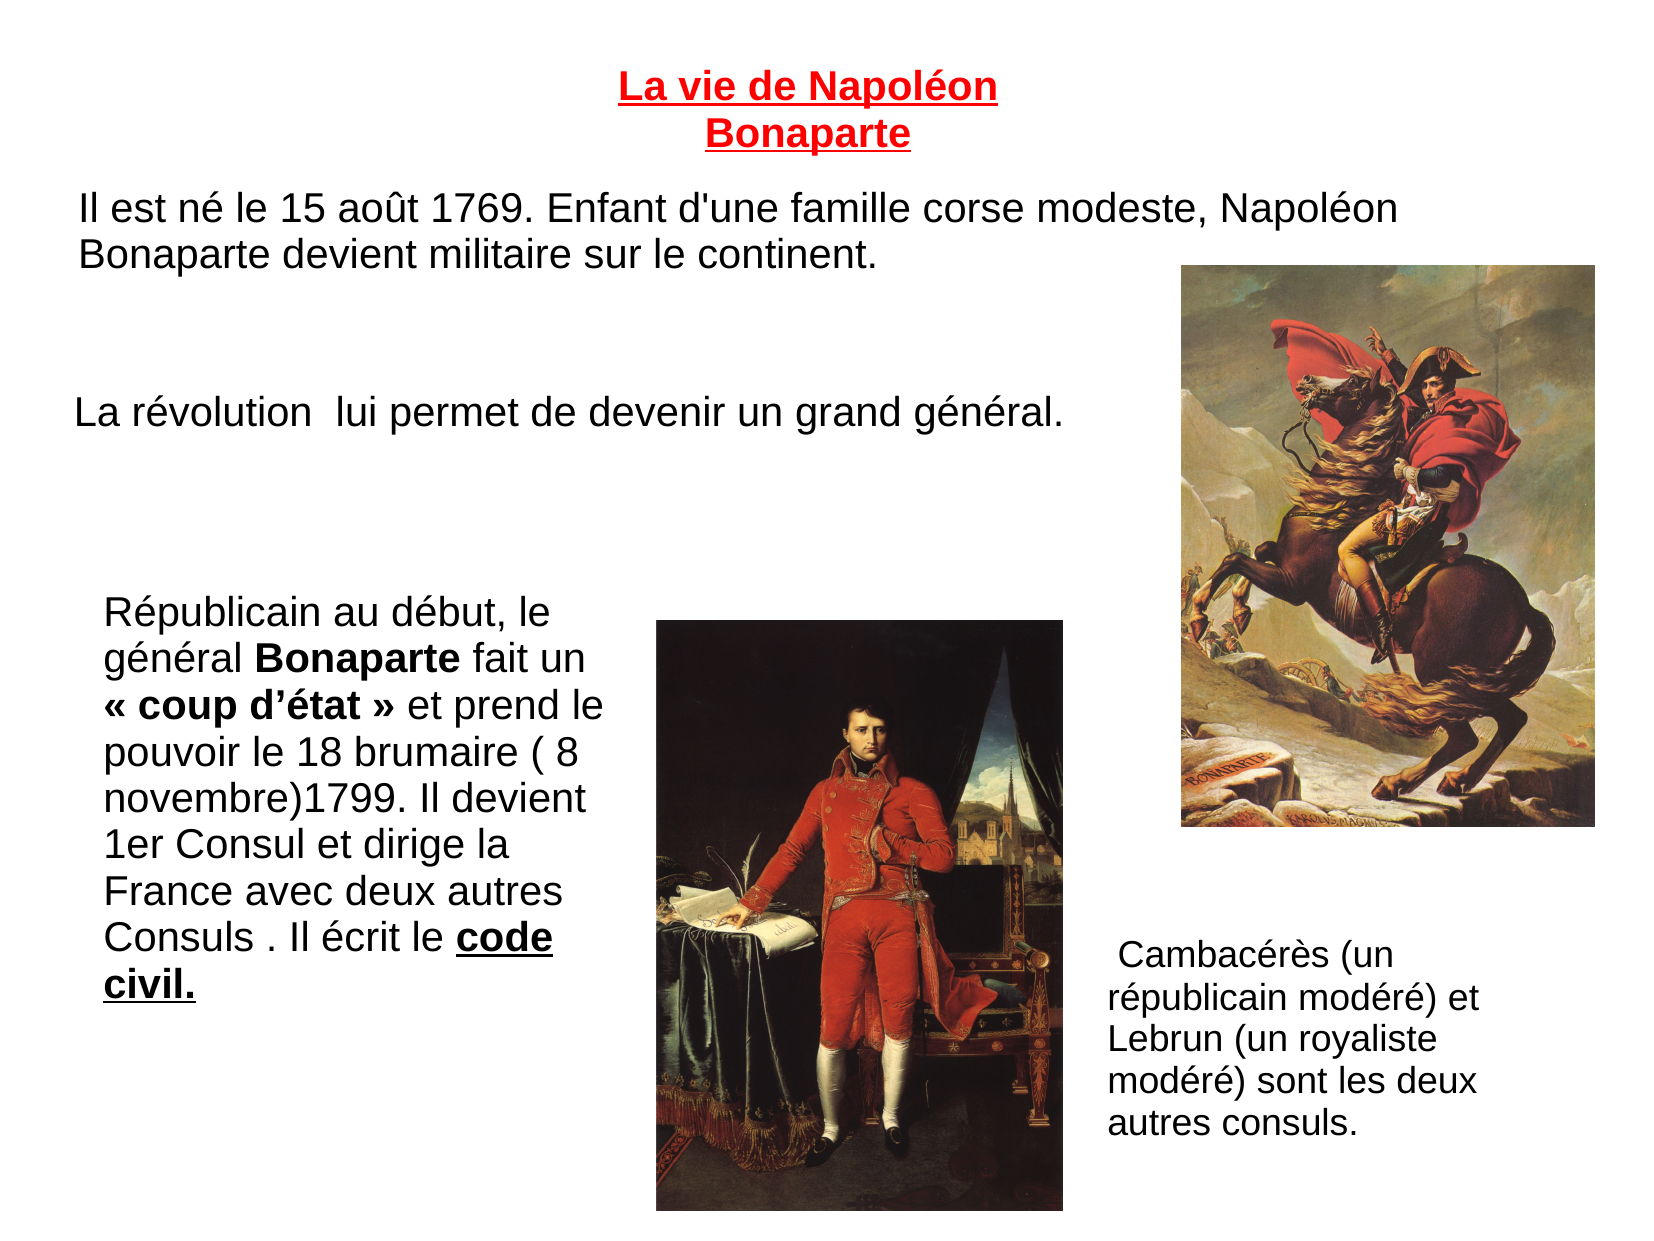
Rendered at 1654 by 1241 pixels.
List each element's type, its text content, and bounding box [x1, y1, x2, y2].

text_box Cambacérès (un républicain modéré) et Lebrun (un royaliste modéré) sont les deux autres consuls. [1092, 926, 1595, 1152]
text_box Républicain au début, le général Bonaparte fait un « coup d’état » et prend le pouvoir le 18 brumaire ( 8 novembre)1799. Il devient 1er Consul et dirige la France avec deux autres Consuls . Il écrit le code civil. [88, 581, 621, 1022]
text_box La vie de Napoléon Bonaparte [494, 55, 1123, 119]
text_box [29, 915, 656, 1024]
picture [656, 620, 1063, 1211]
text_box Il est né le 15 août 1769. Enfant d'une famille corse modeste, Napoléon Bonaparte devient militaire sur le continent. [63, 177, 1565, 286]
picture [1181, 265, 1595, 827]
text_box [1063, 915, 1625, 1024]
text_box La révolution lui permet de devenir un grand général. [59, 334, 1091, 443]
